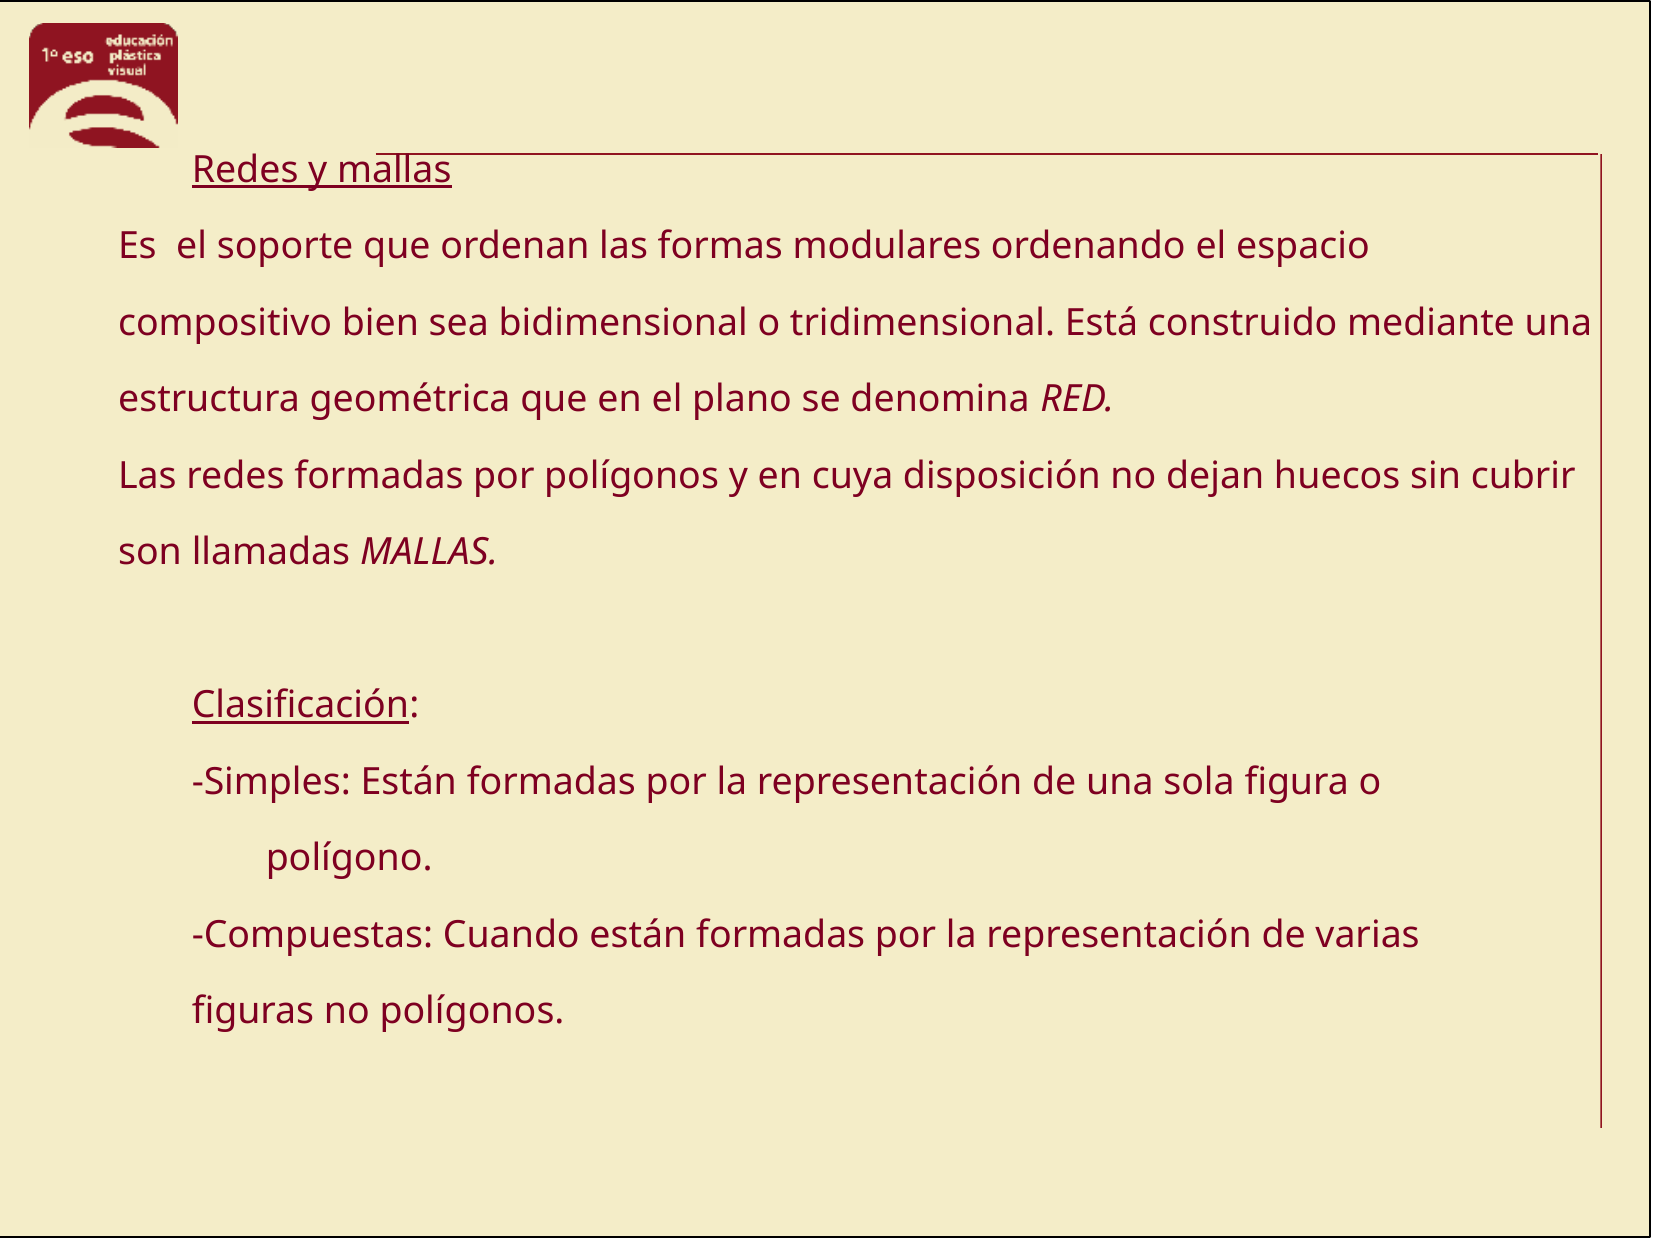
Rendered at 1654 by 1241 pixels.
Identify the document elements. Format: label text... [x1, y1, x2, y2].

text_box Redes y mallas Es el soporte que ordenan las formas modulares ordenando el espacio compositivo bien sea bidimensional o tridimensional. Está construido mediante una estructura geométrica que en el plano se denomina RED. Las redes formadas por polígonos y en cuya disposición no dejan huecos sin cubrir son llamadas MALLAS. Clasificación: -Simples: Están formadas por la representación de una sola figura o polígono. -Compuestas: Cuando están formadas por la representación de varias figuras no polígonos. [118, 184, 1595, 1044]
picture [0, 0, 1654, 1241]
